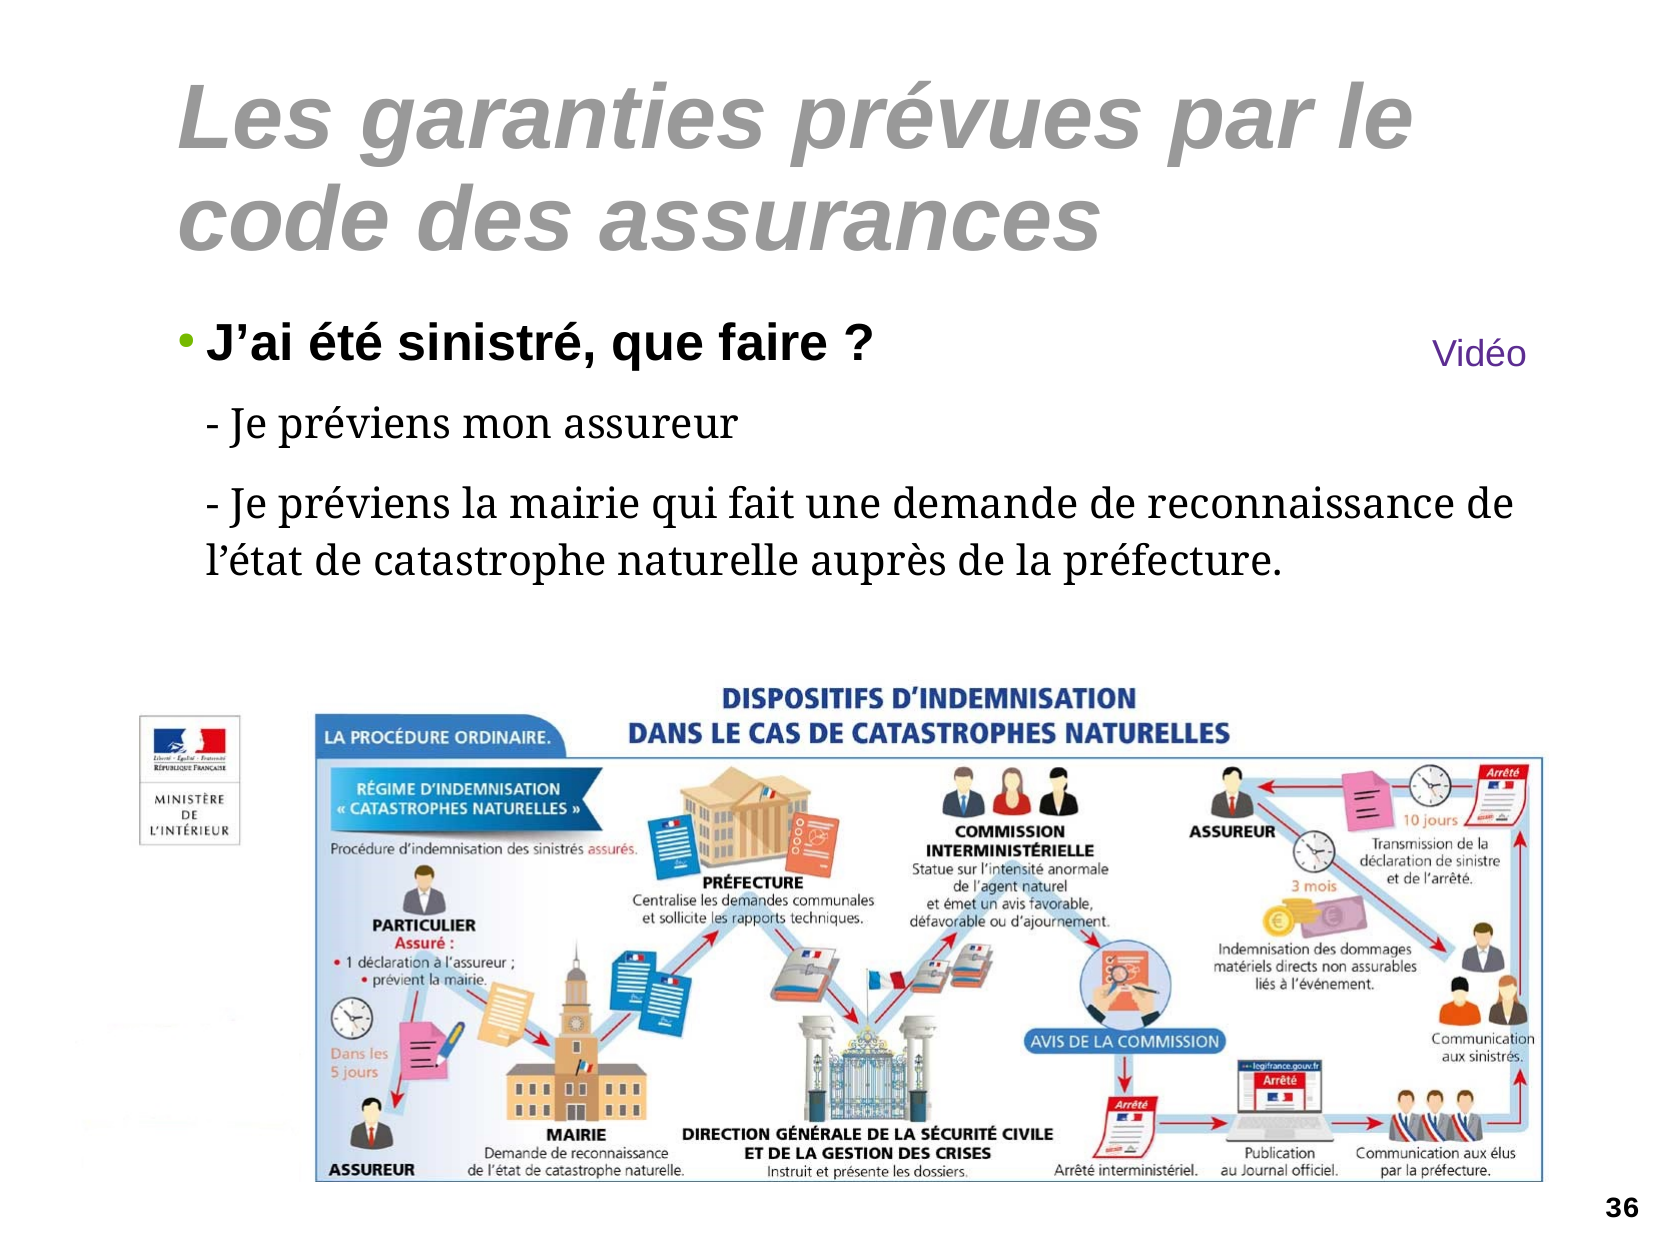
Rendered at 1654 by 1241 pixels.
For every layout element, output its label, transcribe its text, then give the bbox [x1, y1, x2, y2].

list J’ai été sinistré, que faire ? - Je préviens mon assureur - Je préviens la mairie qui fait une demande de reconnaissance de l’état de catastrophe naturelle auprès de la préfecture. [177, 312, 1595, 1123]
title Les garanties prévues par le code des assurances [177, 65, 1625, 271]
text_box Vidéo [1417, 324, 1595, 382]
picture [59, 655, 1561, 1182]
